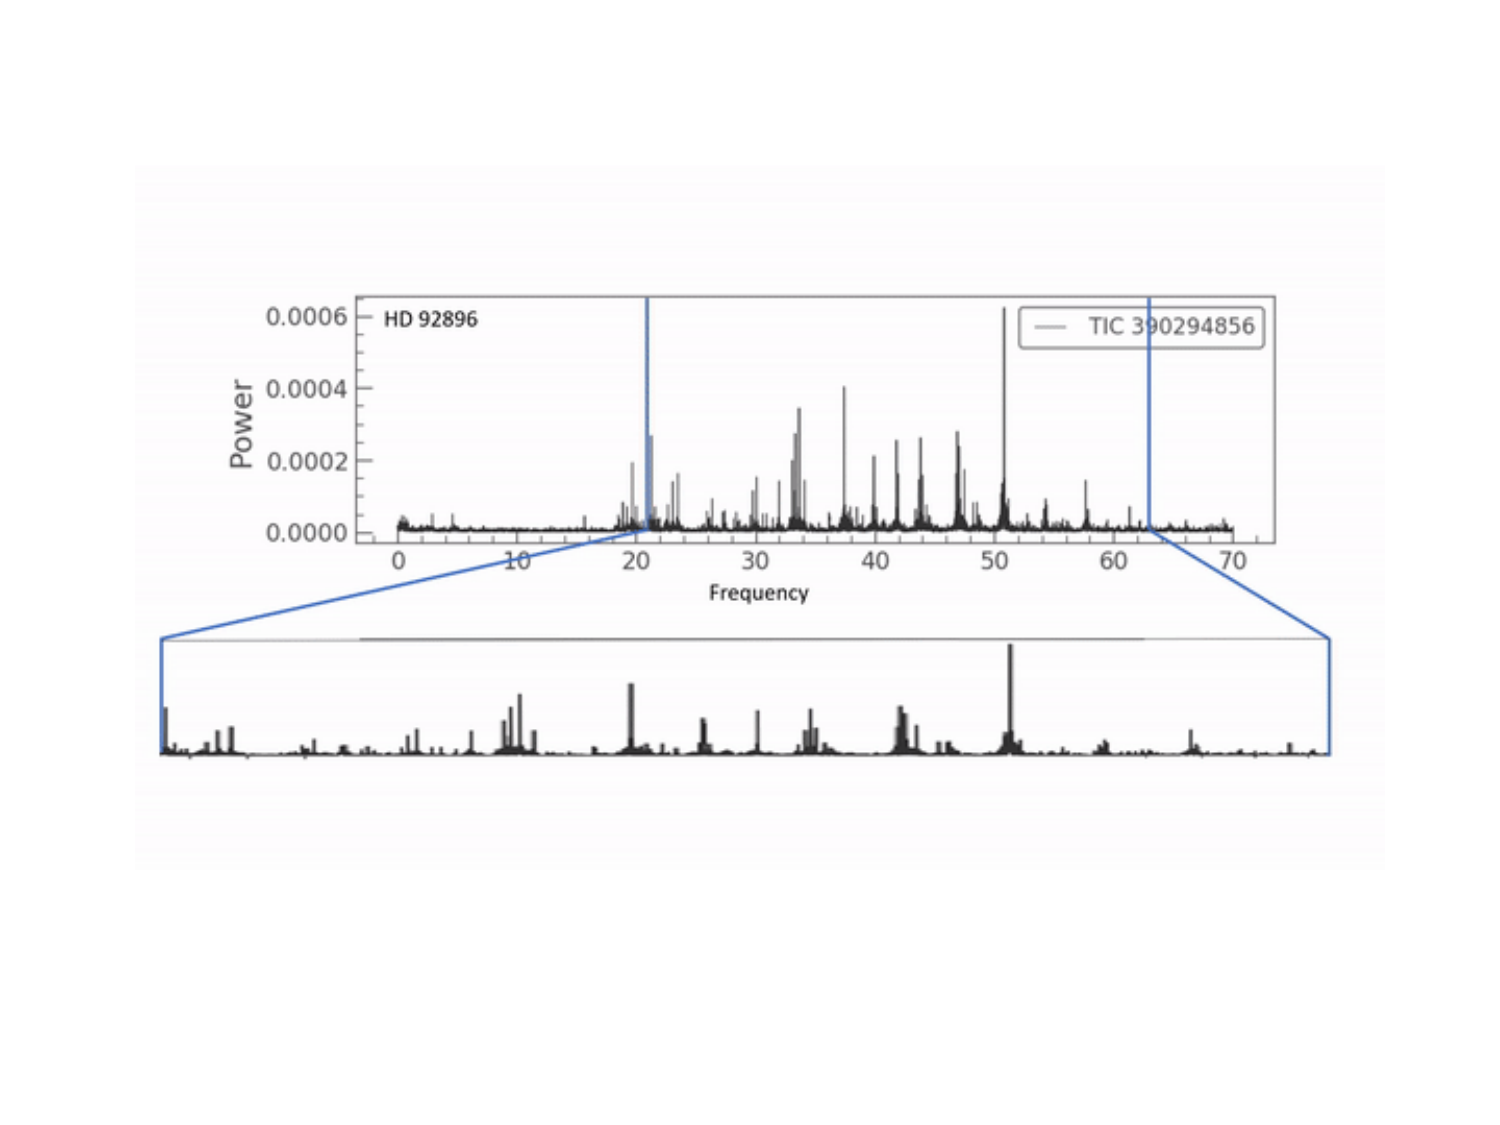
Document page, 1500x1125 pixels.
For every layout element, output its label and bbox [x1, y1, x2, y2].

picture [135, 165, 1385, 871]
